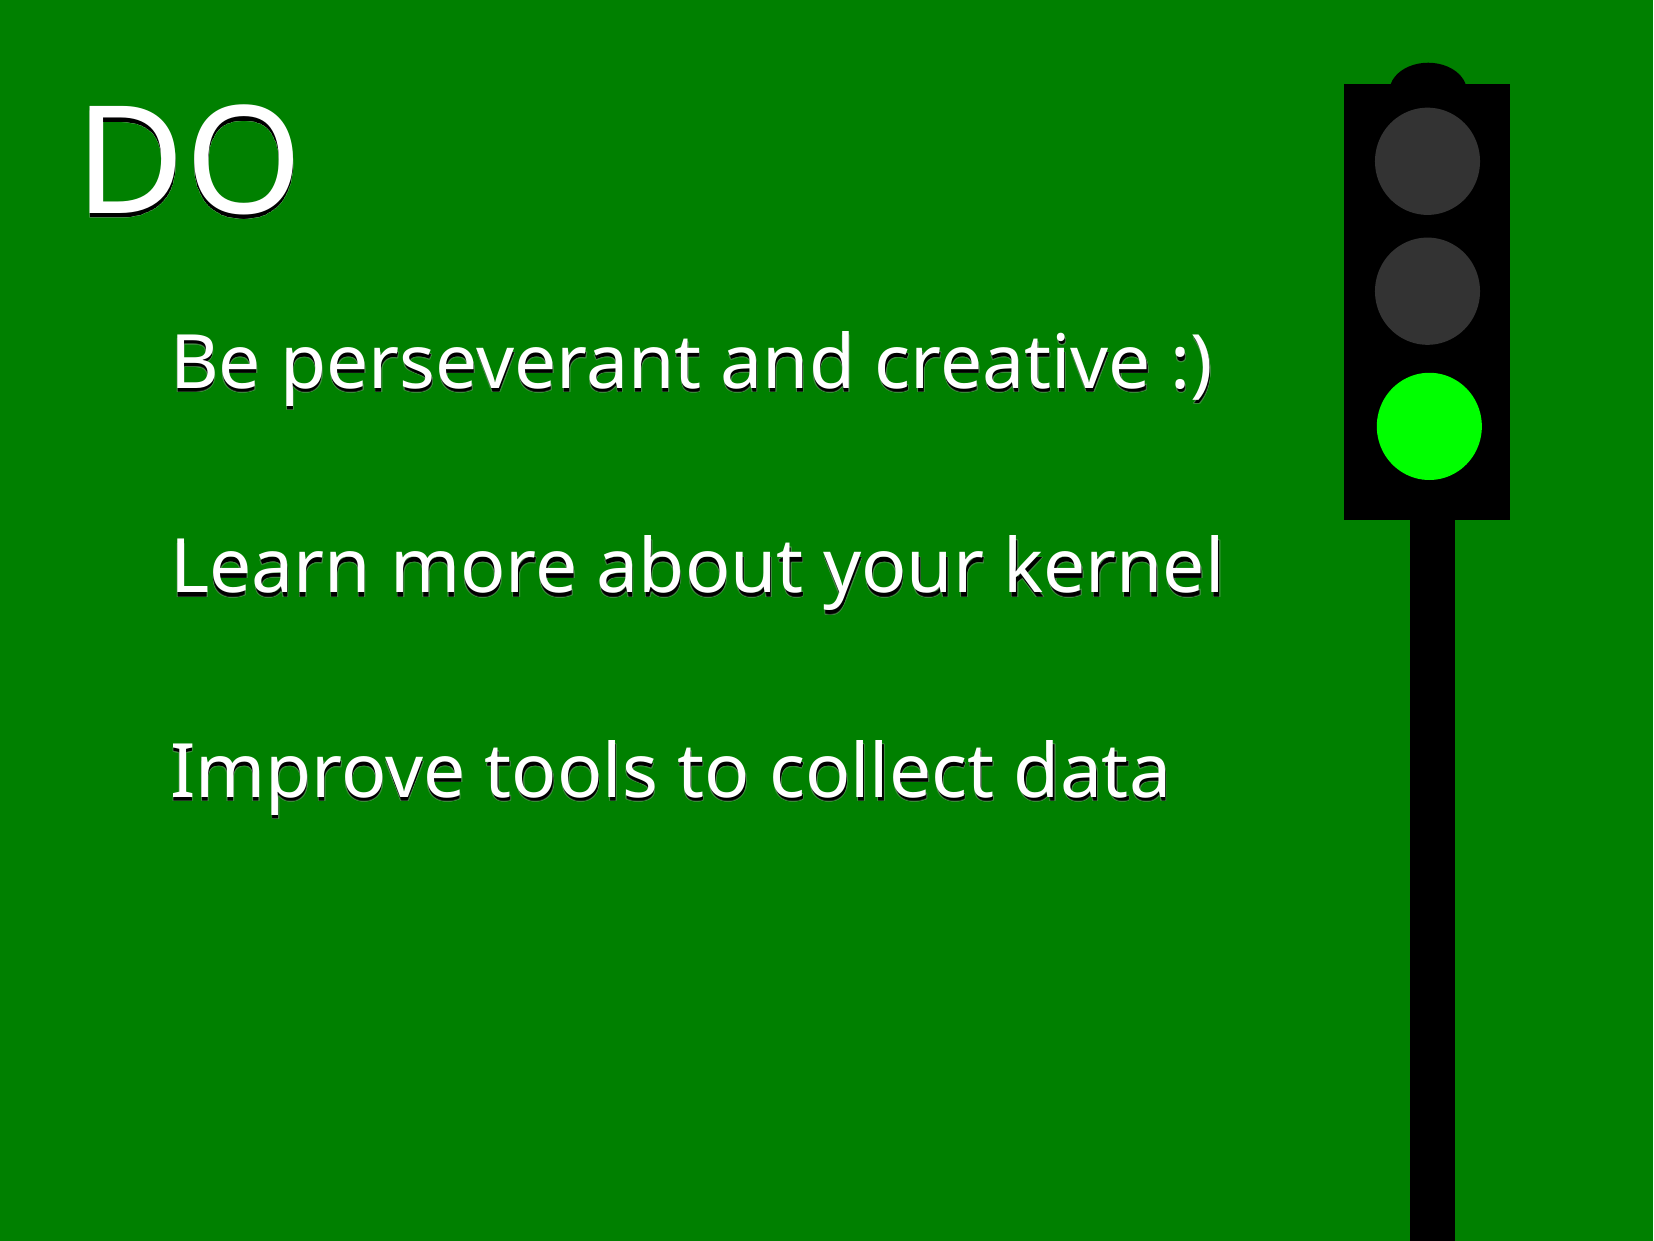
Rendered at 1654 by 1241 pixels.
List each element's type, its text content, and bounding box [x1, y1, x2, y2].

title Be perseverant and creative :) Learn more about your kernel Improve tools to collect data [170, 330, 1251, 797]
title DO [75, 63, 1208, 247]
